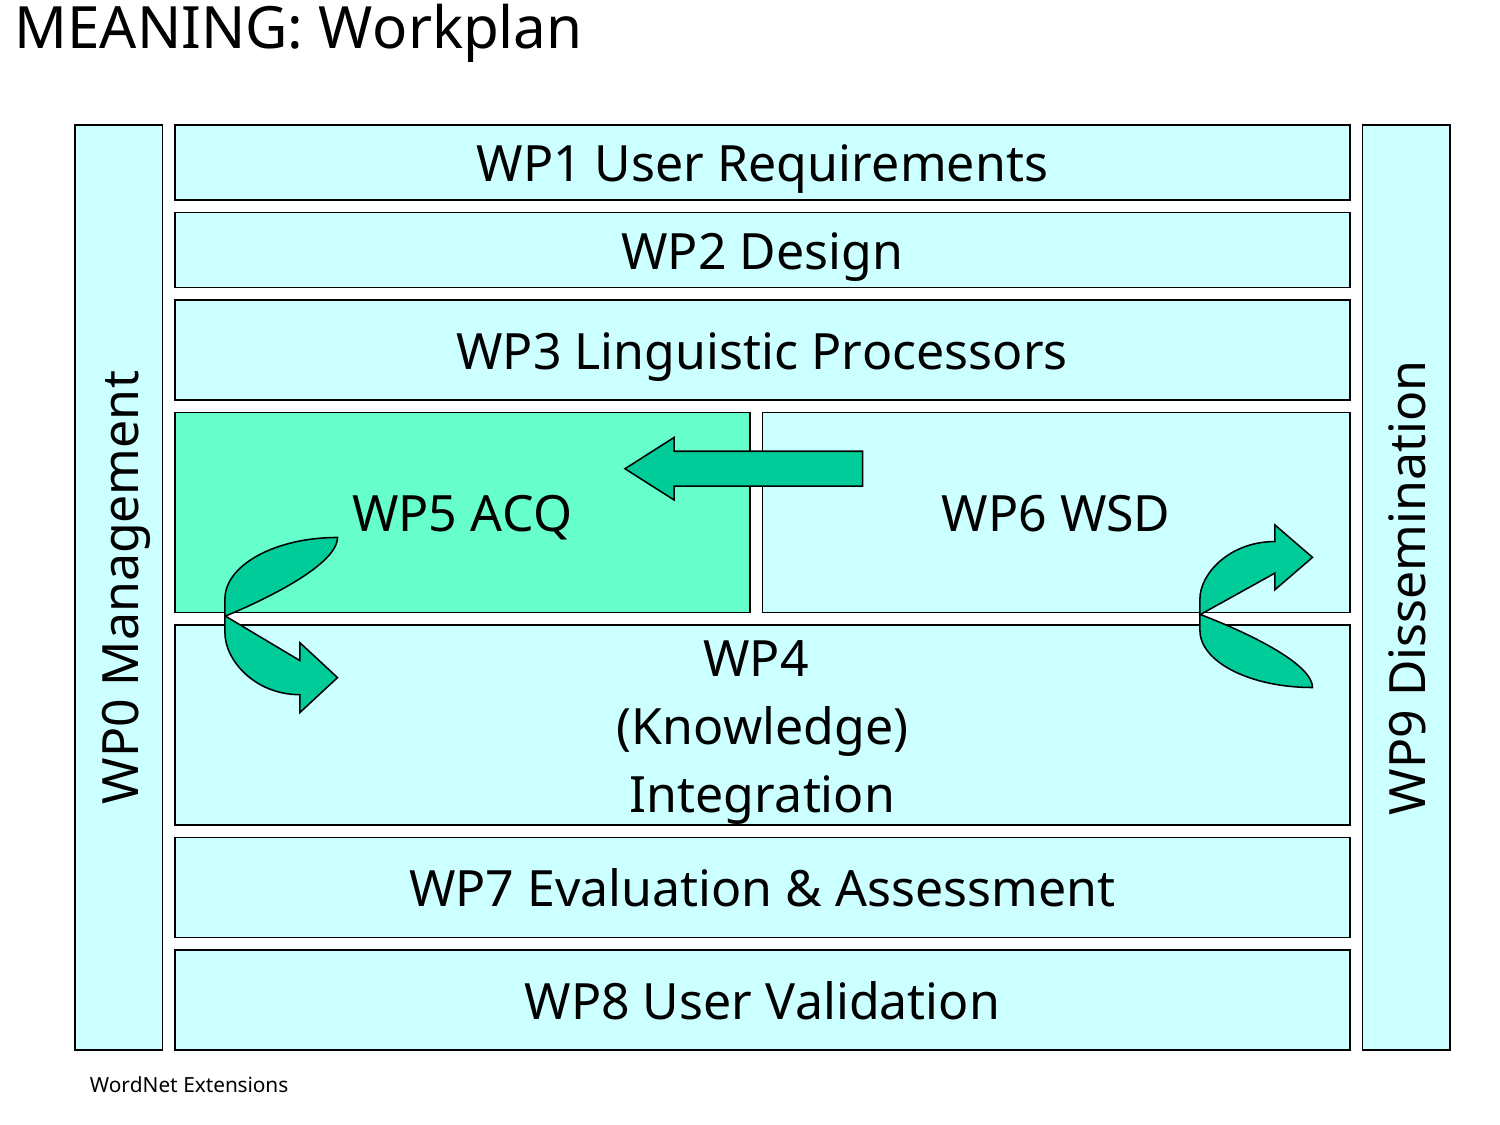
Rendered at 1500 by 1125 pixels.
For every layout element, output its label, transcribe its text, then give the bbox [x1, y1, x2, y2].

title MEANING: Workplan [0, 0, 1500, 70]
text_box WP2 Design [174, 212, 1350, 288]
text_box WP3 Linguistic Processors [174, 299, 1350, 400]
text_box WP0 Management [75, 124, 163, 1050]
text_box WP1 User Requirements [174, 125, 1350, 201]
text_box WP7 Evaluation & Assessment [174, 837, 1350, 938]
text_box WP5 ACQ [174, 412, 750, 613]
text_box WP6 WSD [762, 412, 1351, 613]
text_box WP8 User Validation [174, 949, 1350, 1050]
text_box WP4 (Knowledge) Integration [174, 624, 1350, 825]
text_box WP9 Dissemination [1362, 124, 1450, 1050]
